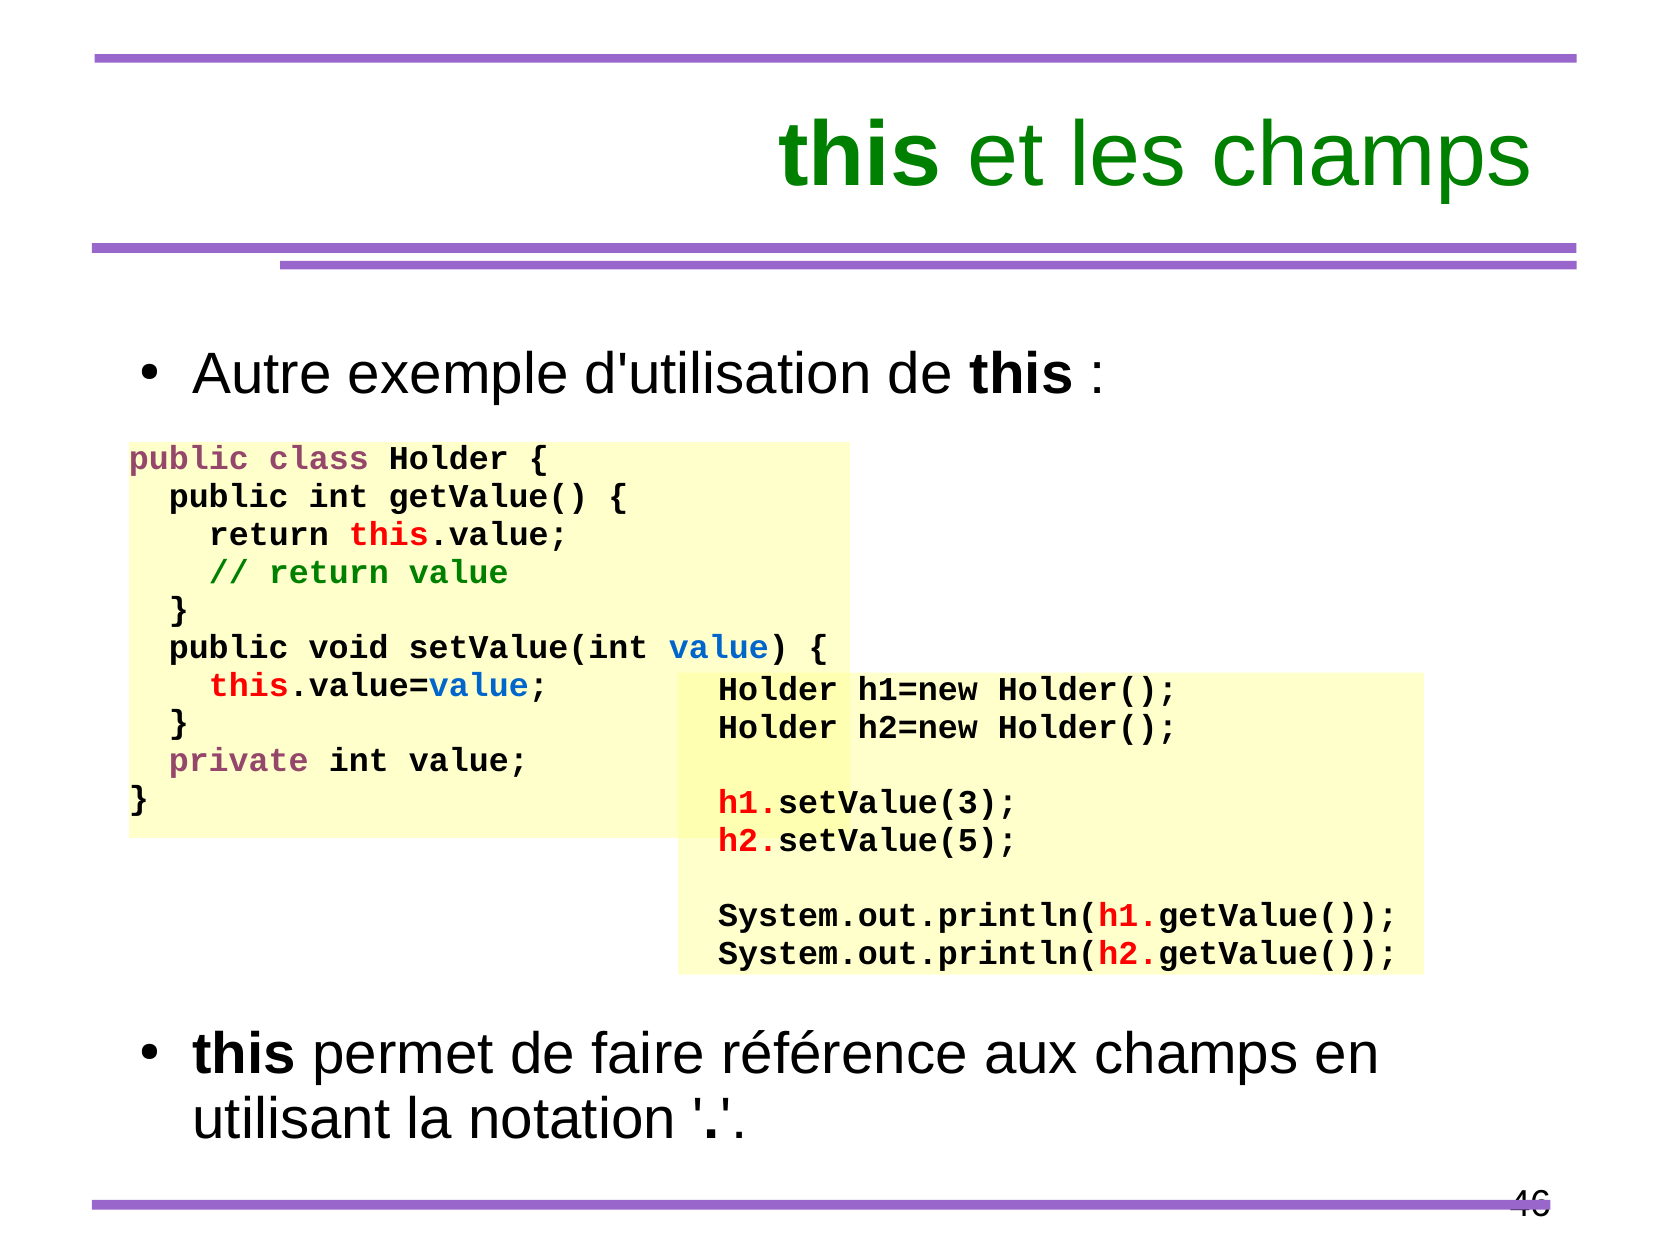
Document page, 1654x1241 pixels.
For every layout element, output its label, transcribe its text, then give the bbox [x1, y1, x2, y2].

title this et les champs [121, 49, 1534, 257]
list Autre exemple d'utilisation de this : this permet de faire référence aux champs en utilisant la notation '.'. [121, 340, 1534, 1151]
text_box public class Holder { public int getValue() { return this.value; // return value } public void setValue(int value) { this.value=value; } private int value; } [128, 442, 850, 838]
text_box Holder h1=new Holder(); Holder h2=new Holder(); h1.setValue(3); h2.setValue(5); System.out.println(h1.getValue()); System.out.println(h2.getValue()); [678, 672, 1424, 975]
